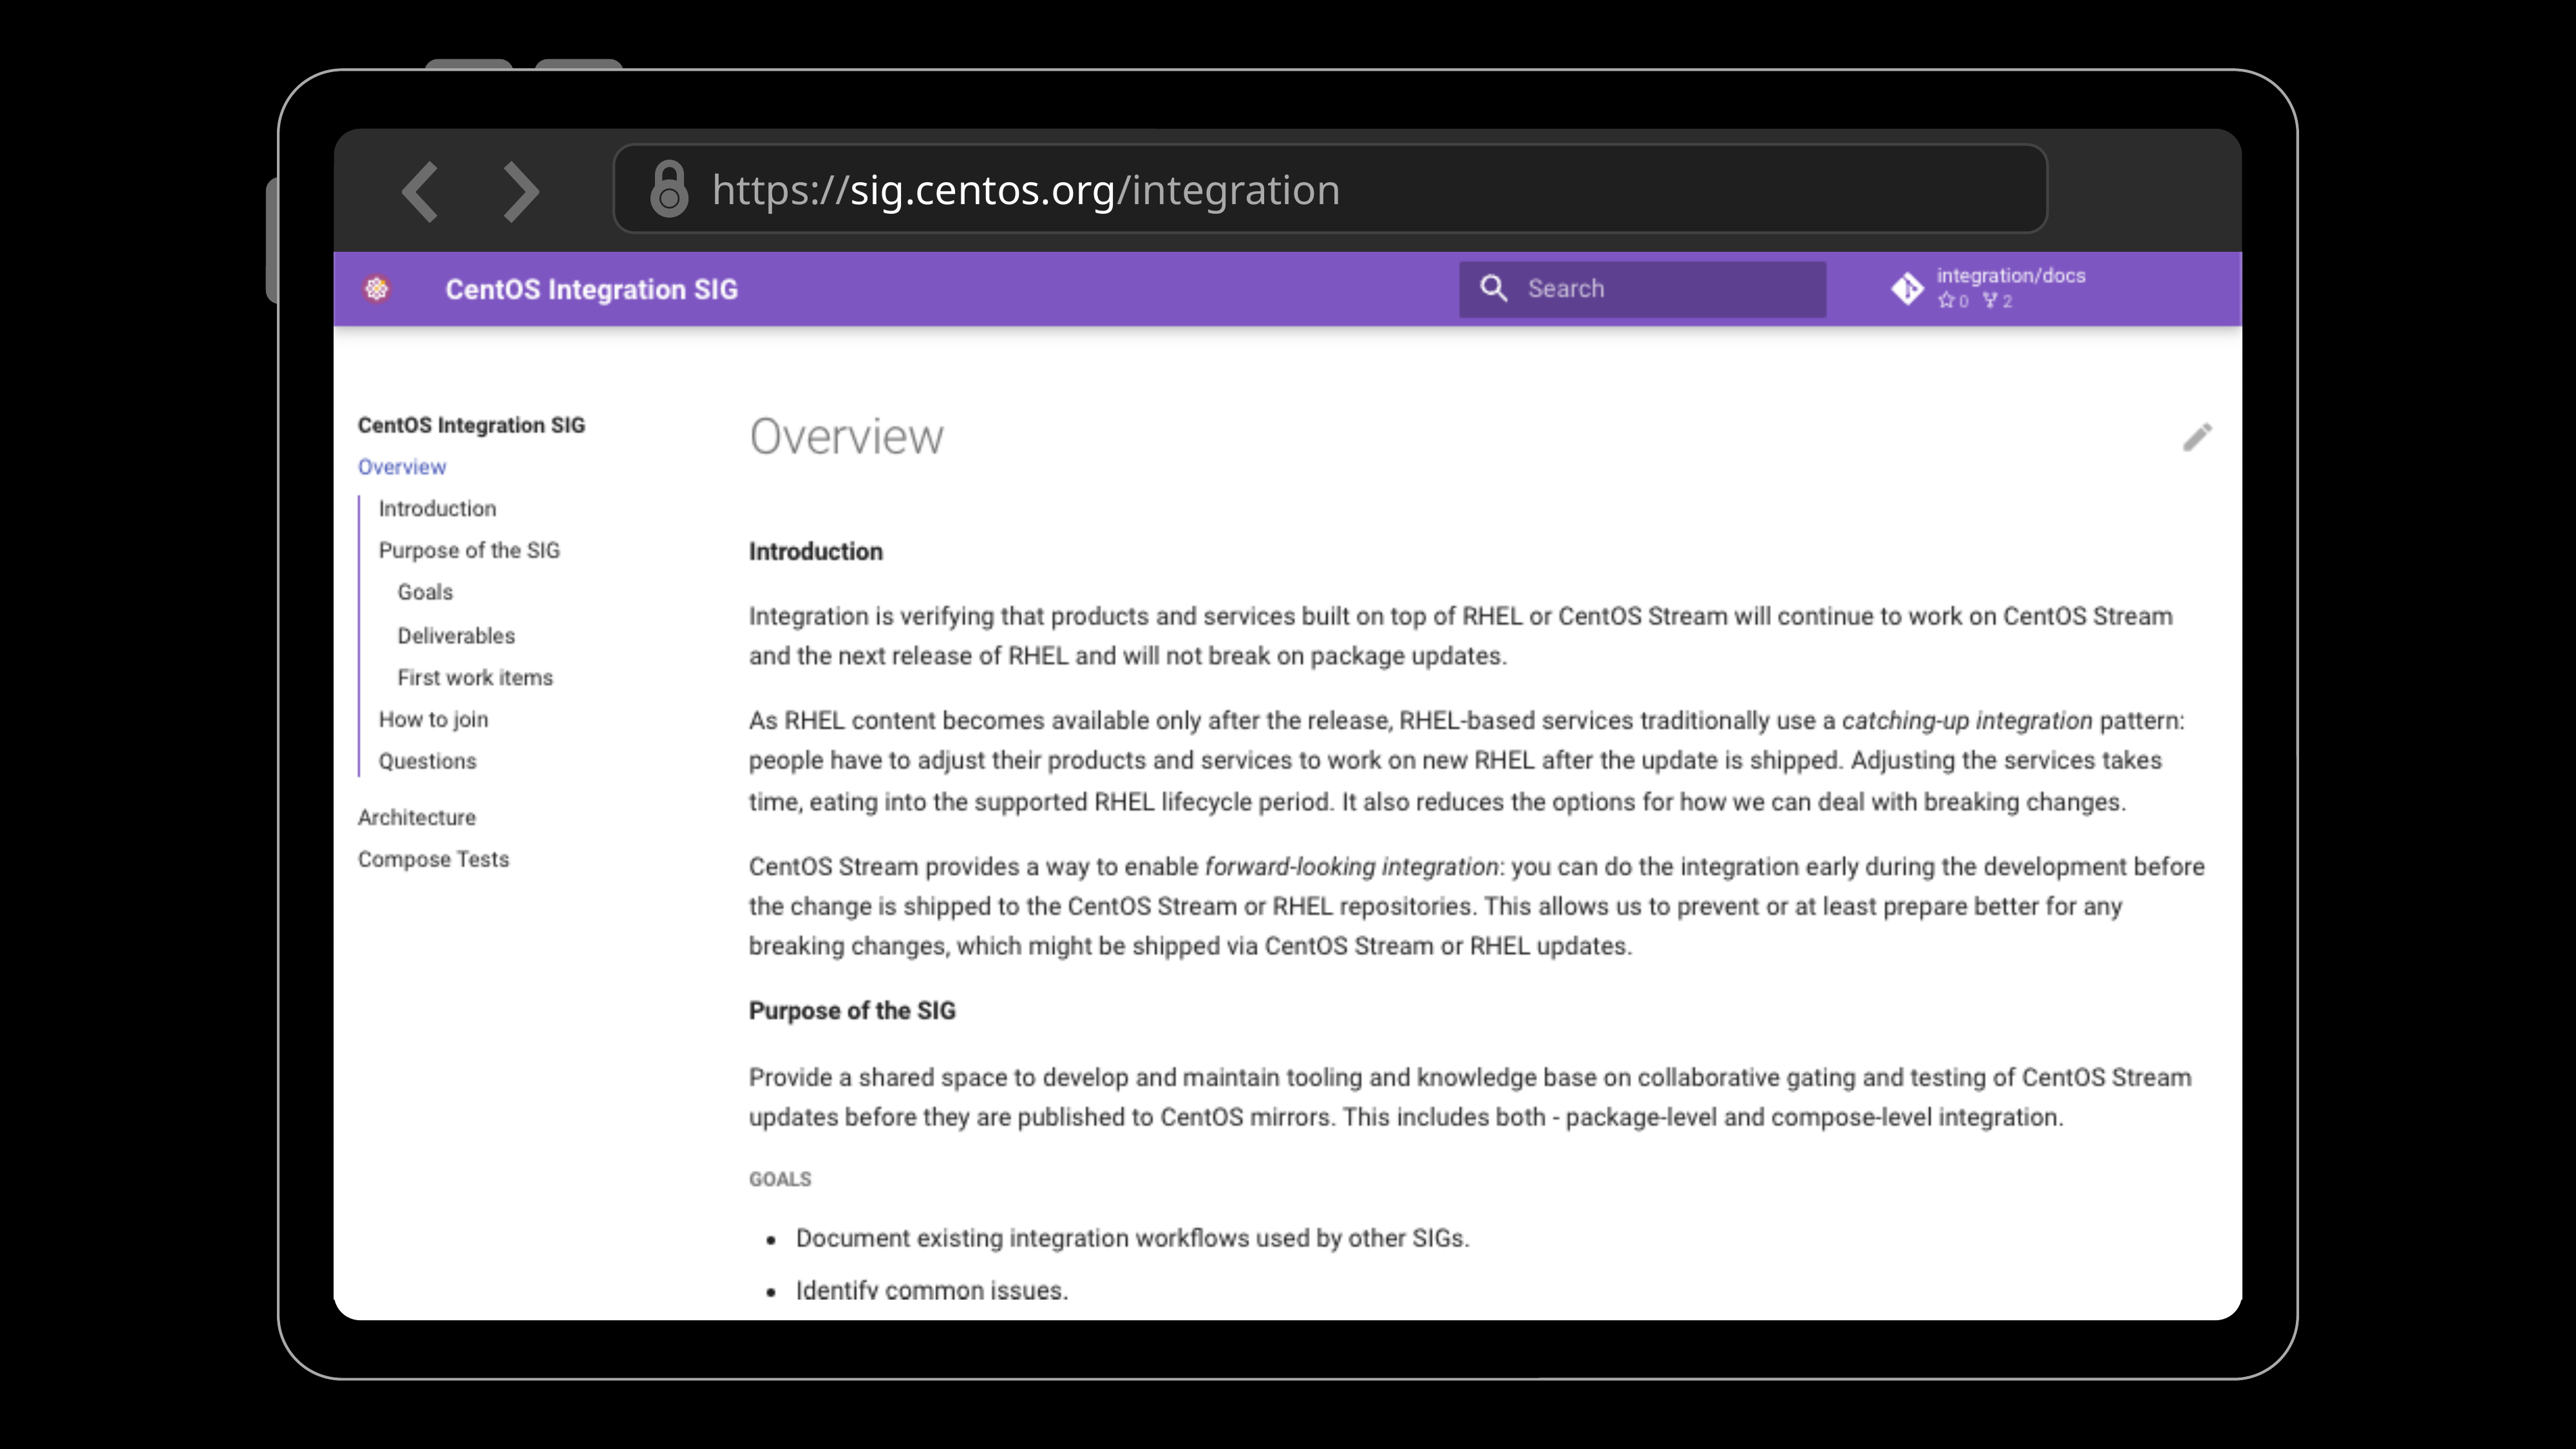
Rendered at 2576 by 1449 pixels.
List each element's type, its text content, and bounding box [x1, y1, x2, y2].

text_box [265, 59, 2298, 1379]
picture [334, 252, 2242, 1300]
text_box https://sig.centos.org/integration [706, 158, 1473, 218]
